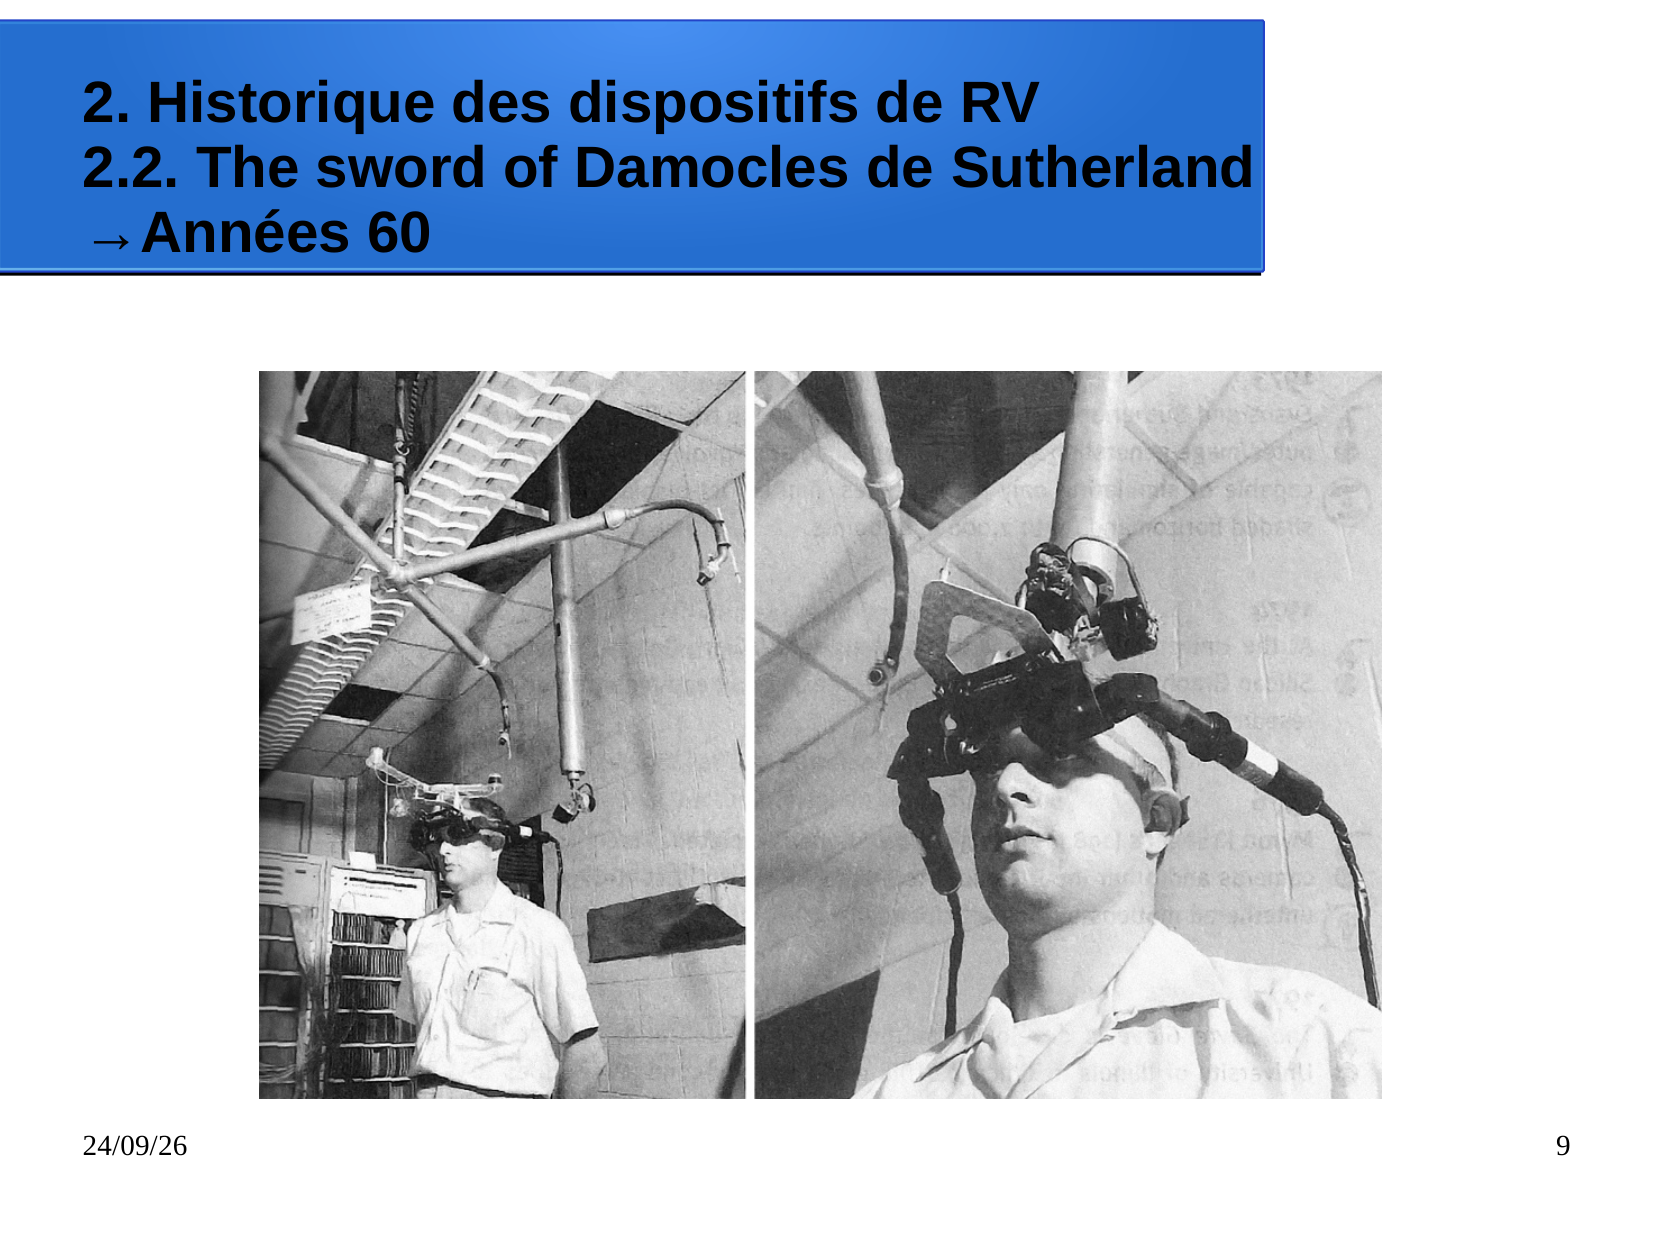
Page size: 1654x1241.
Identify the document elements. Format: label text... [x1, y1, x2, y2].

picture [259, 371, 1382, 1099]
title 2. Historique des dispositifs de RV 2.2. The sword of Damocles de Sutherland →Années 60 [82, 69, 1264, 265]
